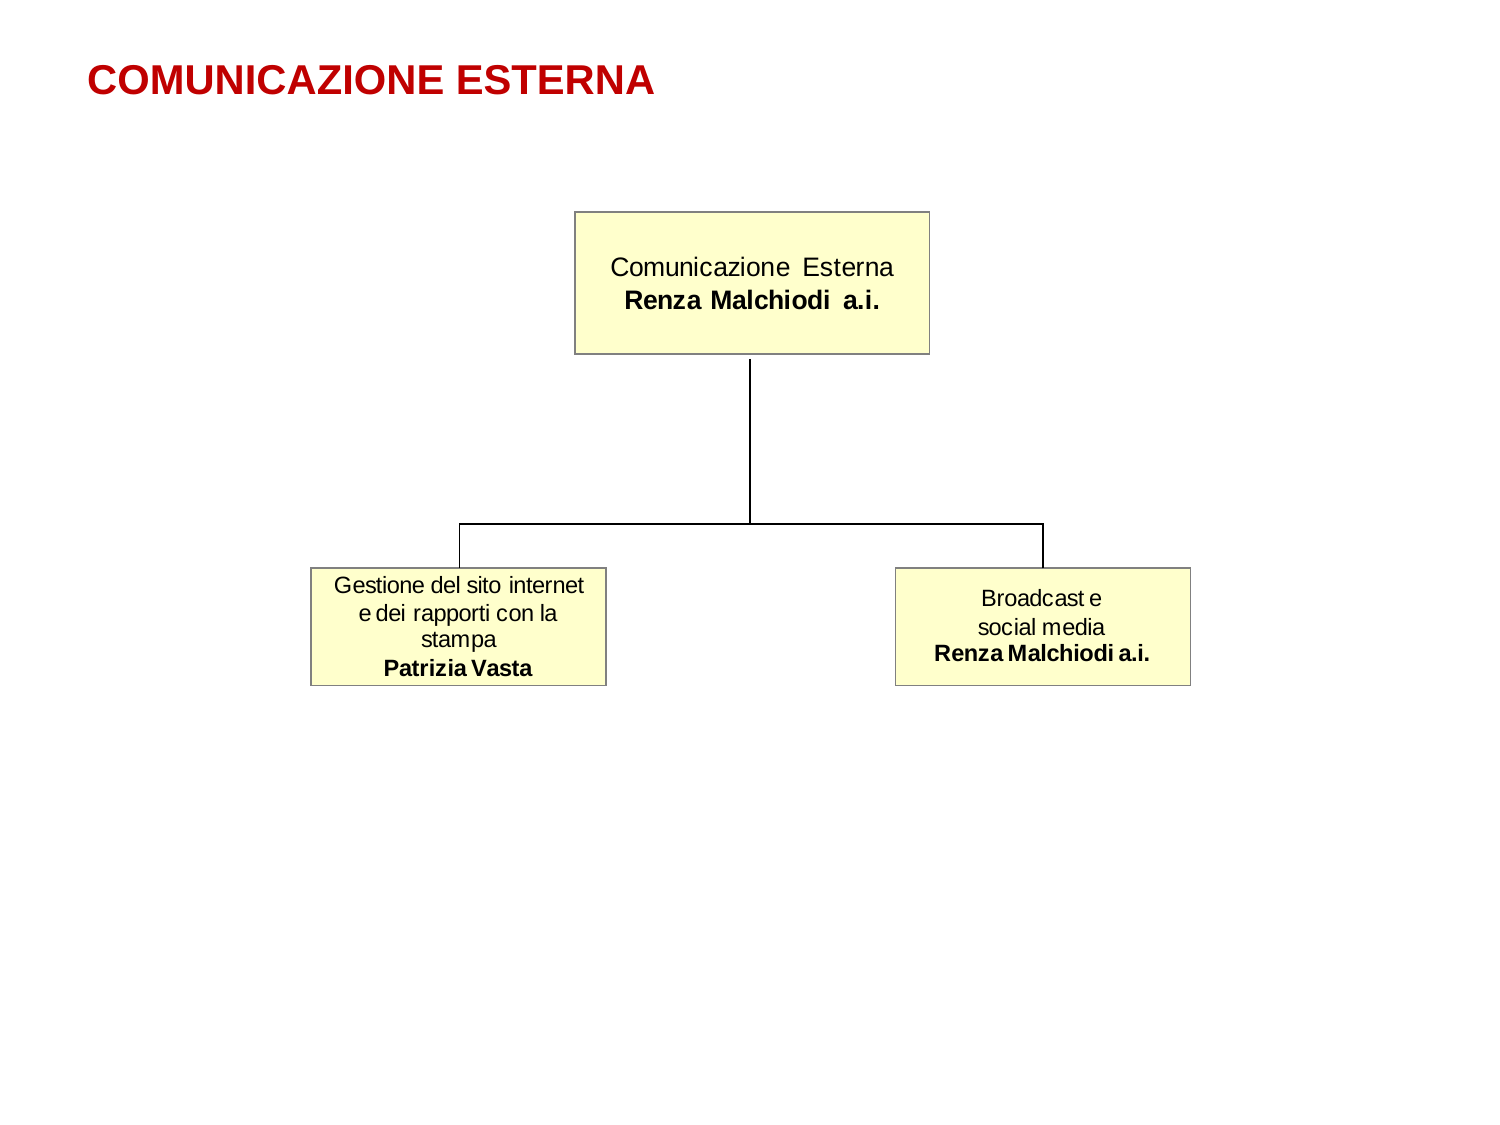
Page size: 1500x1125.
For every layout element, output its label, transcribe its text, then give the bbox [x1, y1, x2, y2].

picture [308, 209, 1192, 687]
title COMUNICAZIONE ESTERNA [72, 45, 1462, 128]
